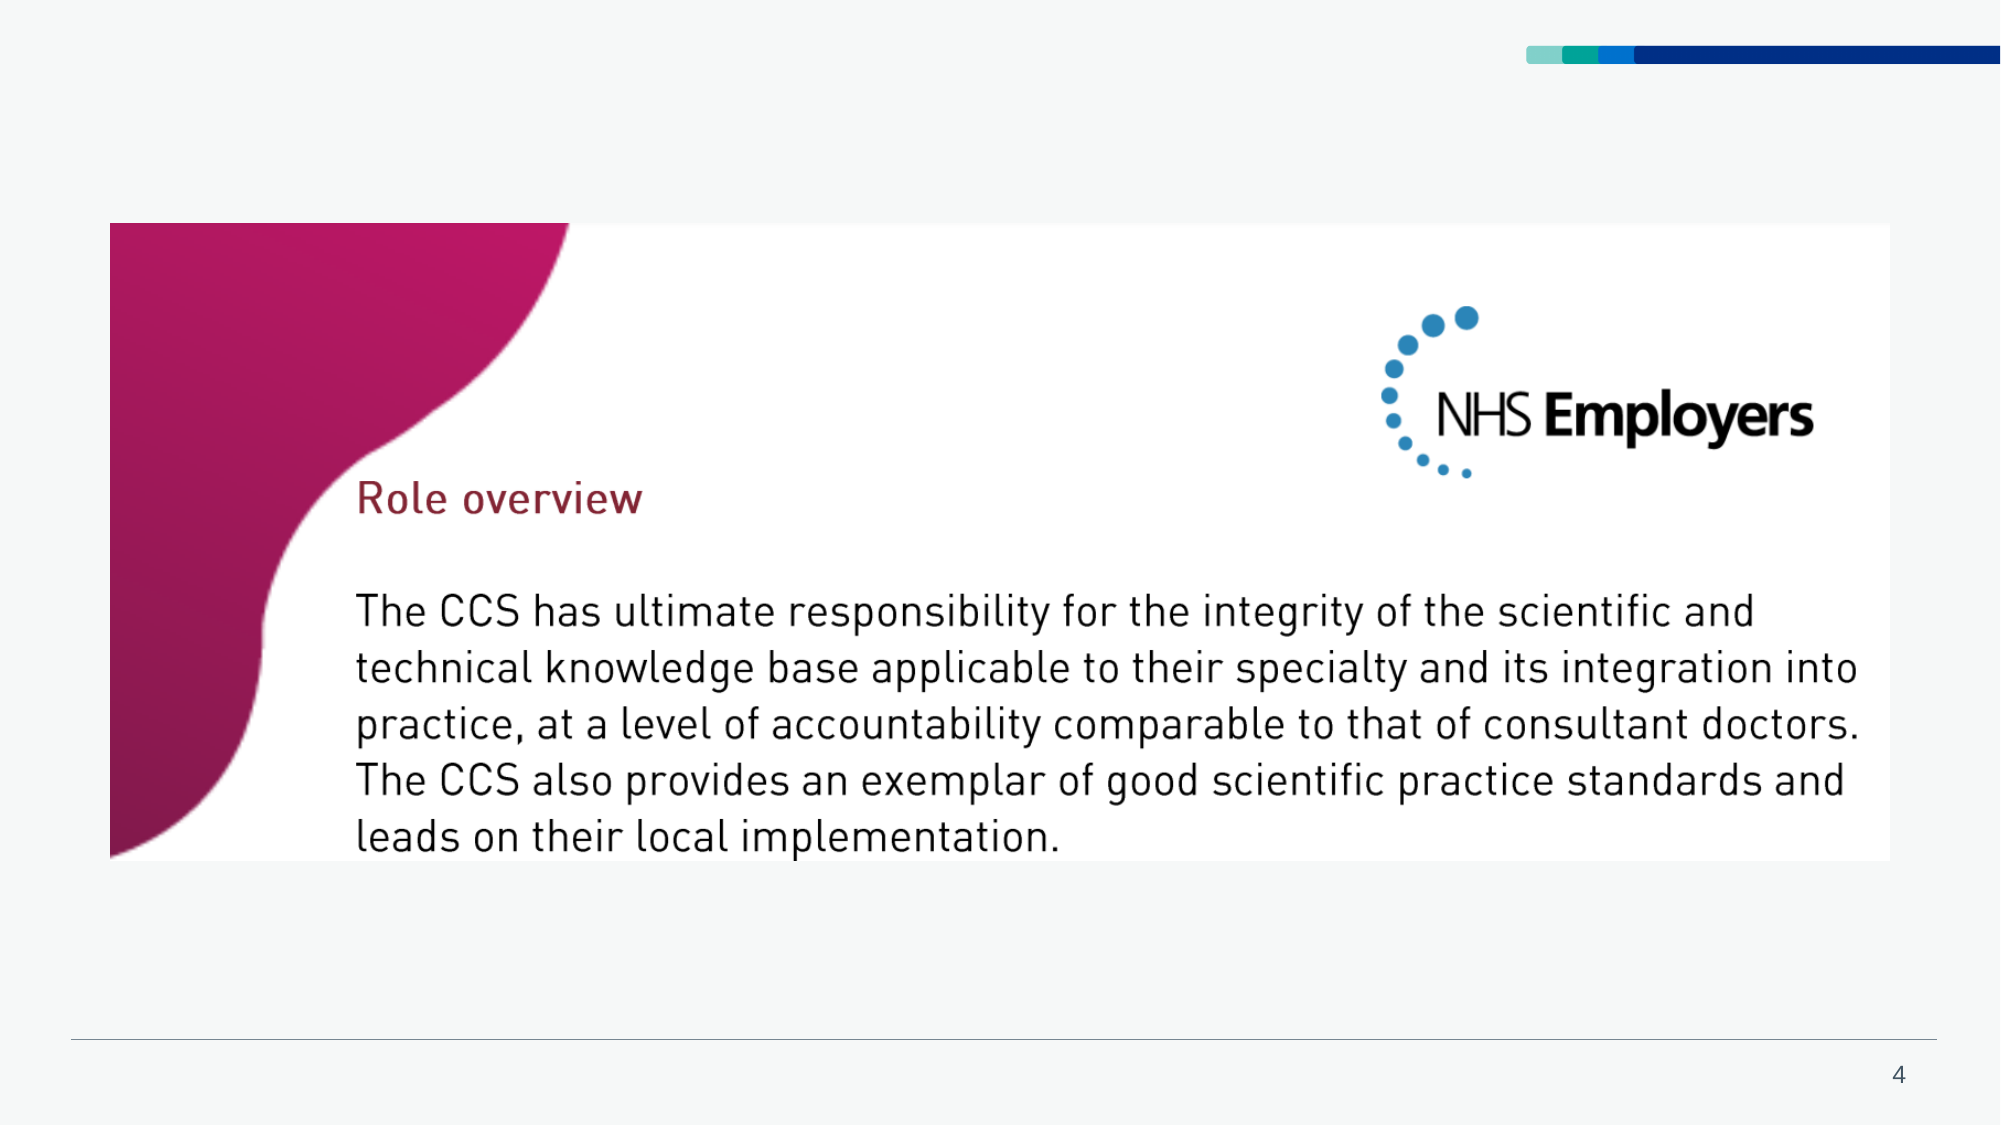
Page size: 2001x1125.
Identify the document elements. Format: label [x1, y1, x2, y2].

picture [110, 223, 1890, 861]
